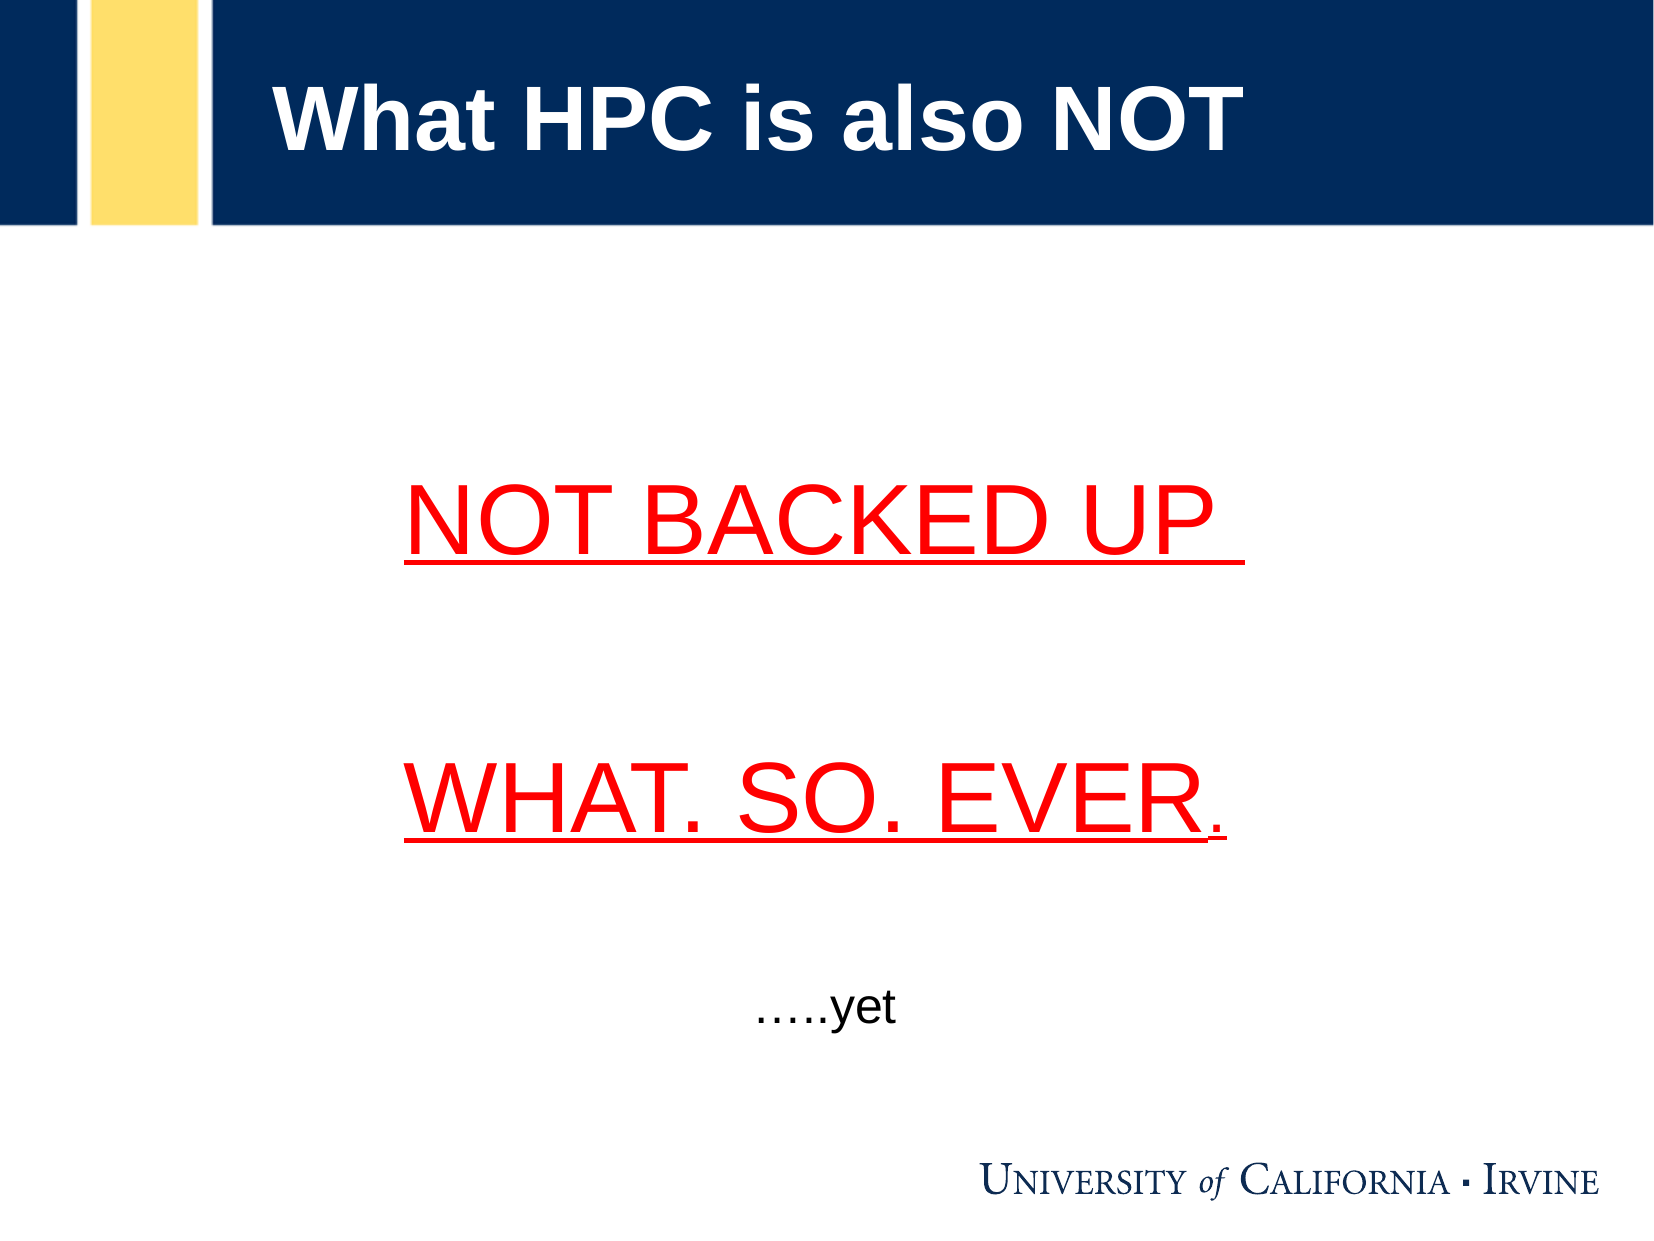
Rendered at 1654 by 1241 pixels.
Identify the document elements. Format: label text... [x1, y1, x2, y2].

subtitle NOT BACKED UP WHAT. SO. EVER. …..yet [318, 345, 1546, 1141]
title What HPC is also NOT [257, 0, 1654, 228]
picture [0, 0, 1654, 1241]
